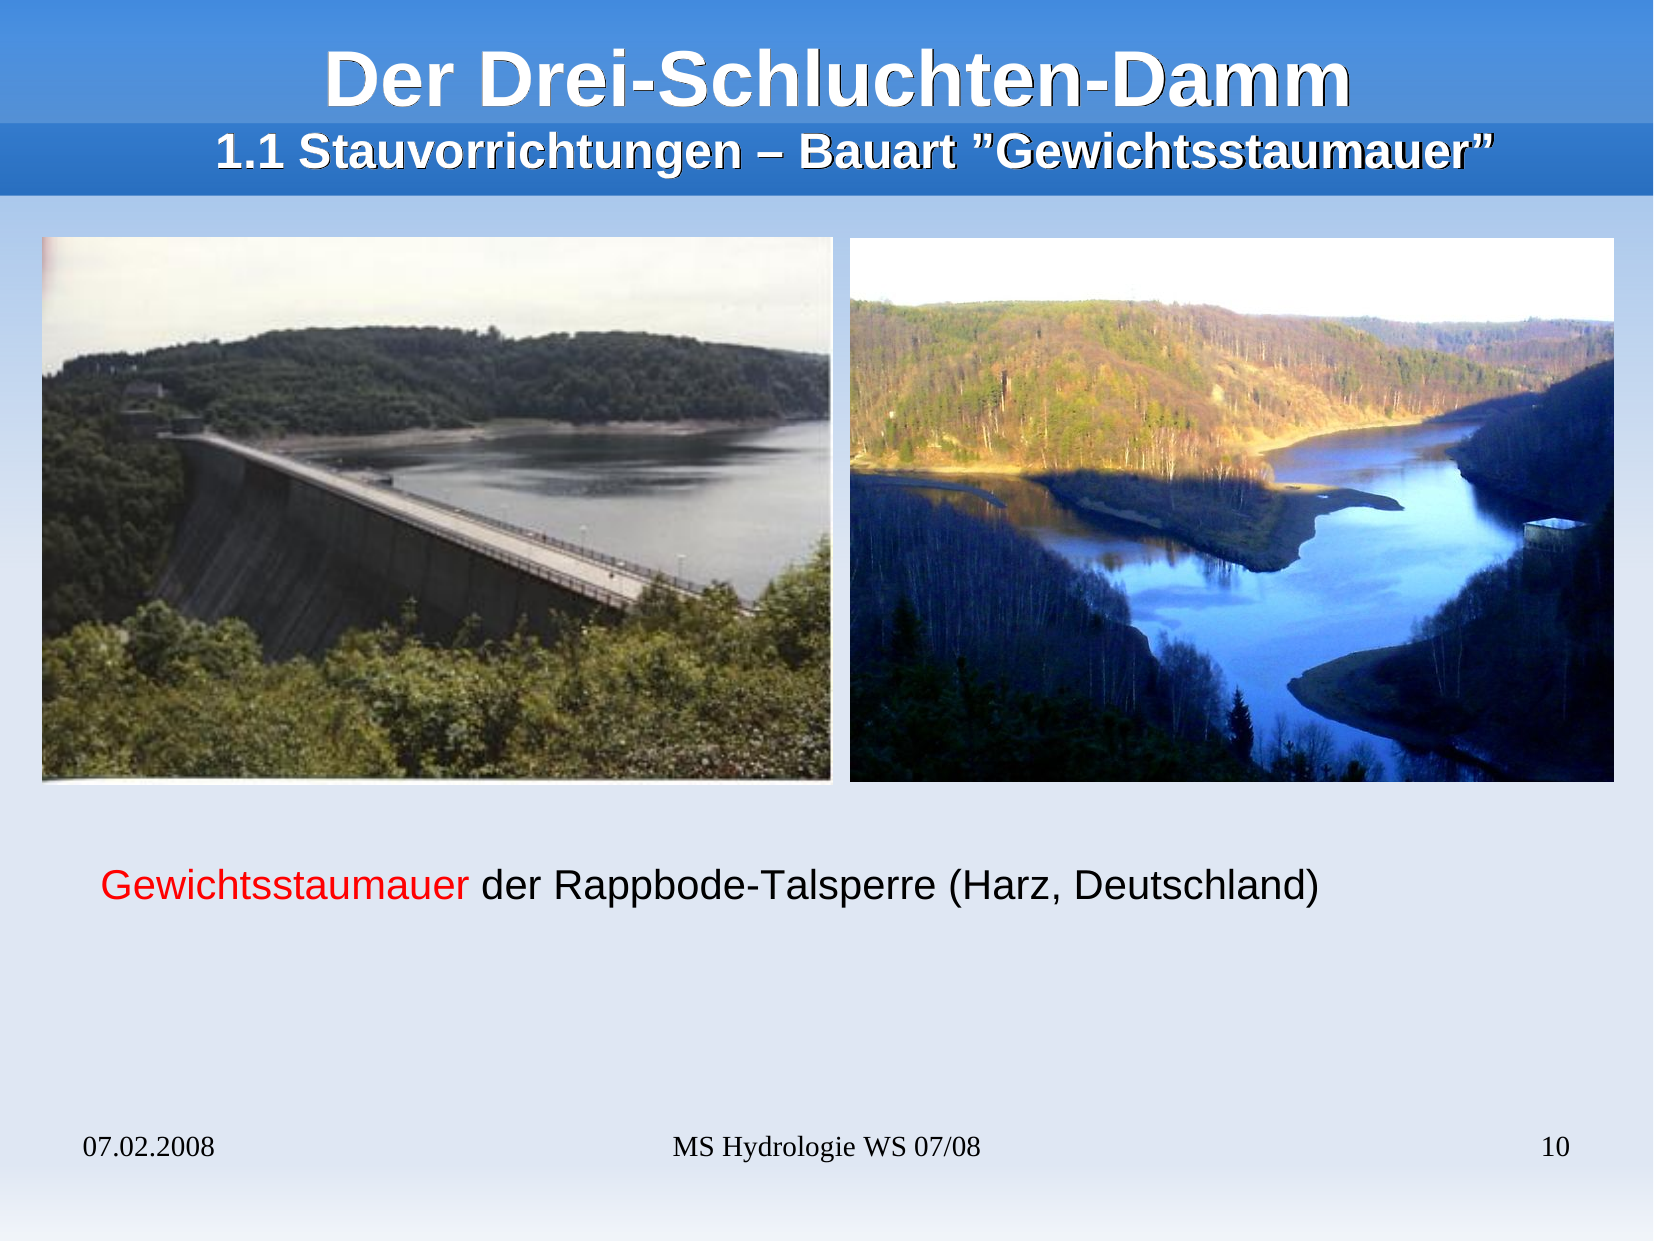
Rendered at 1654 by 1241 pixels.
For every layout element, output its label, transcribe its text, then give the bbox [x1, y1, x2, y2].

list Gewichtsstaumauer der Rappbode-Talsperre (Harz, Deutschland) [82, 861, 1581, 1036]
title Der Drei-Schluchten-Damm 1.1 Stauvorrichtungen – Bauart ”Gewichtsstaumauer” [76, 3, 1565, 211]
picture [0, 0, 1654, 1241]
